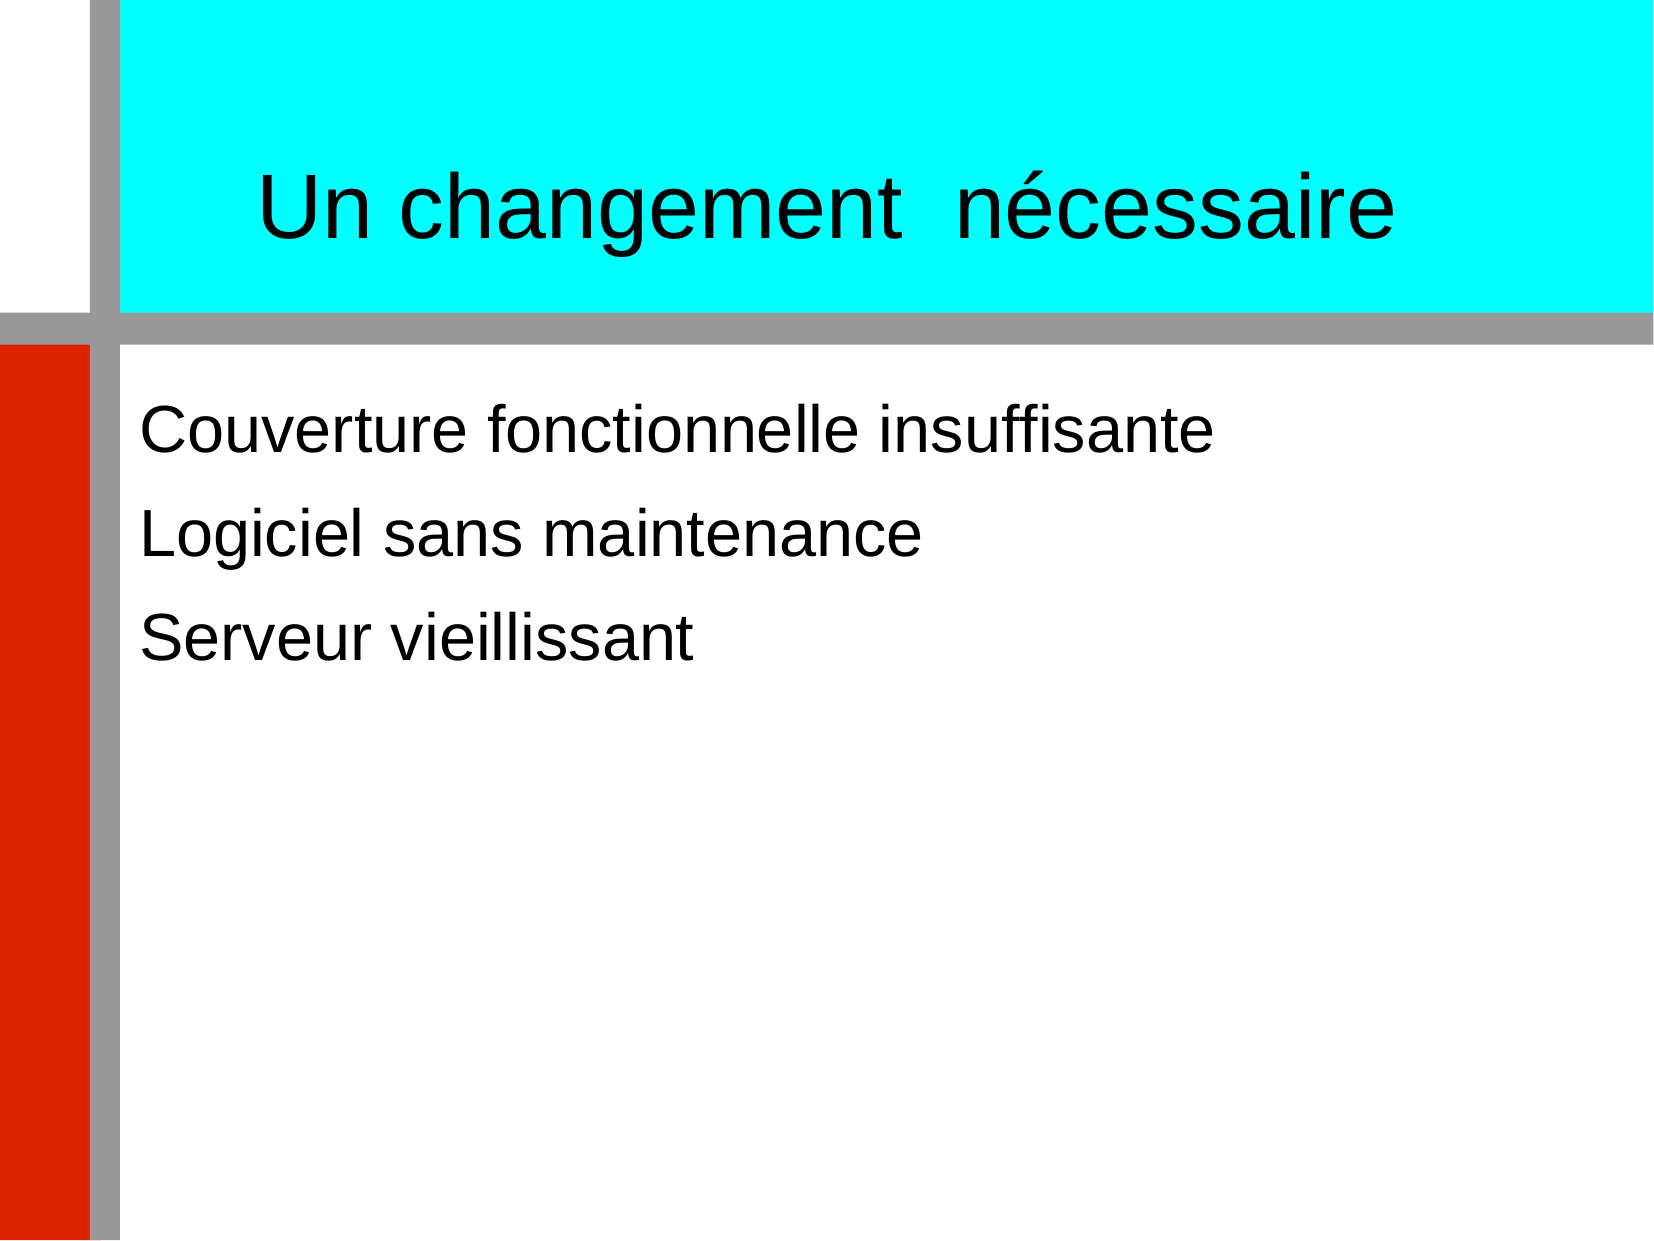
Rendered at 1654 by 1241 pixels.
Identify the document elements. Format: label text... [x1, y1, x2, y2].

list Couverture fonctionnelle insuffisante Logiciel sans maintenance Serveur vieillissant [121, 391, 1534, 1127]
title Un changement nécessaire [121, 102, 1534, 311]
